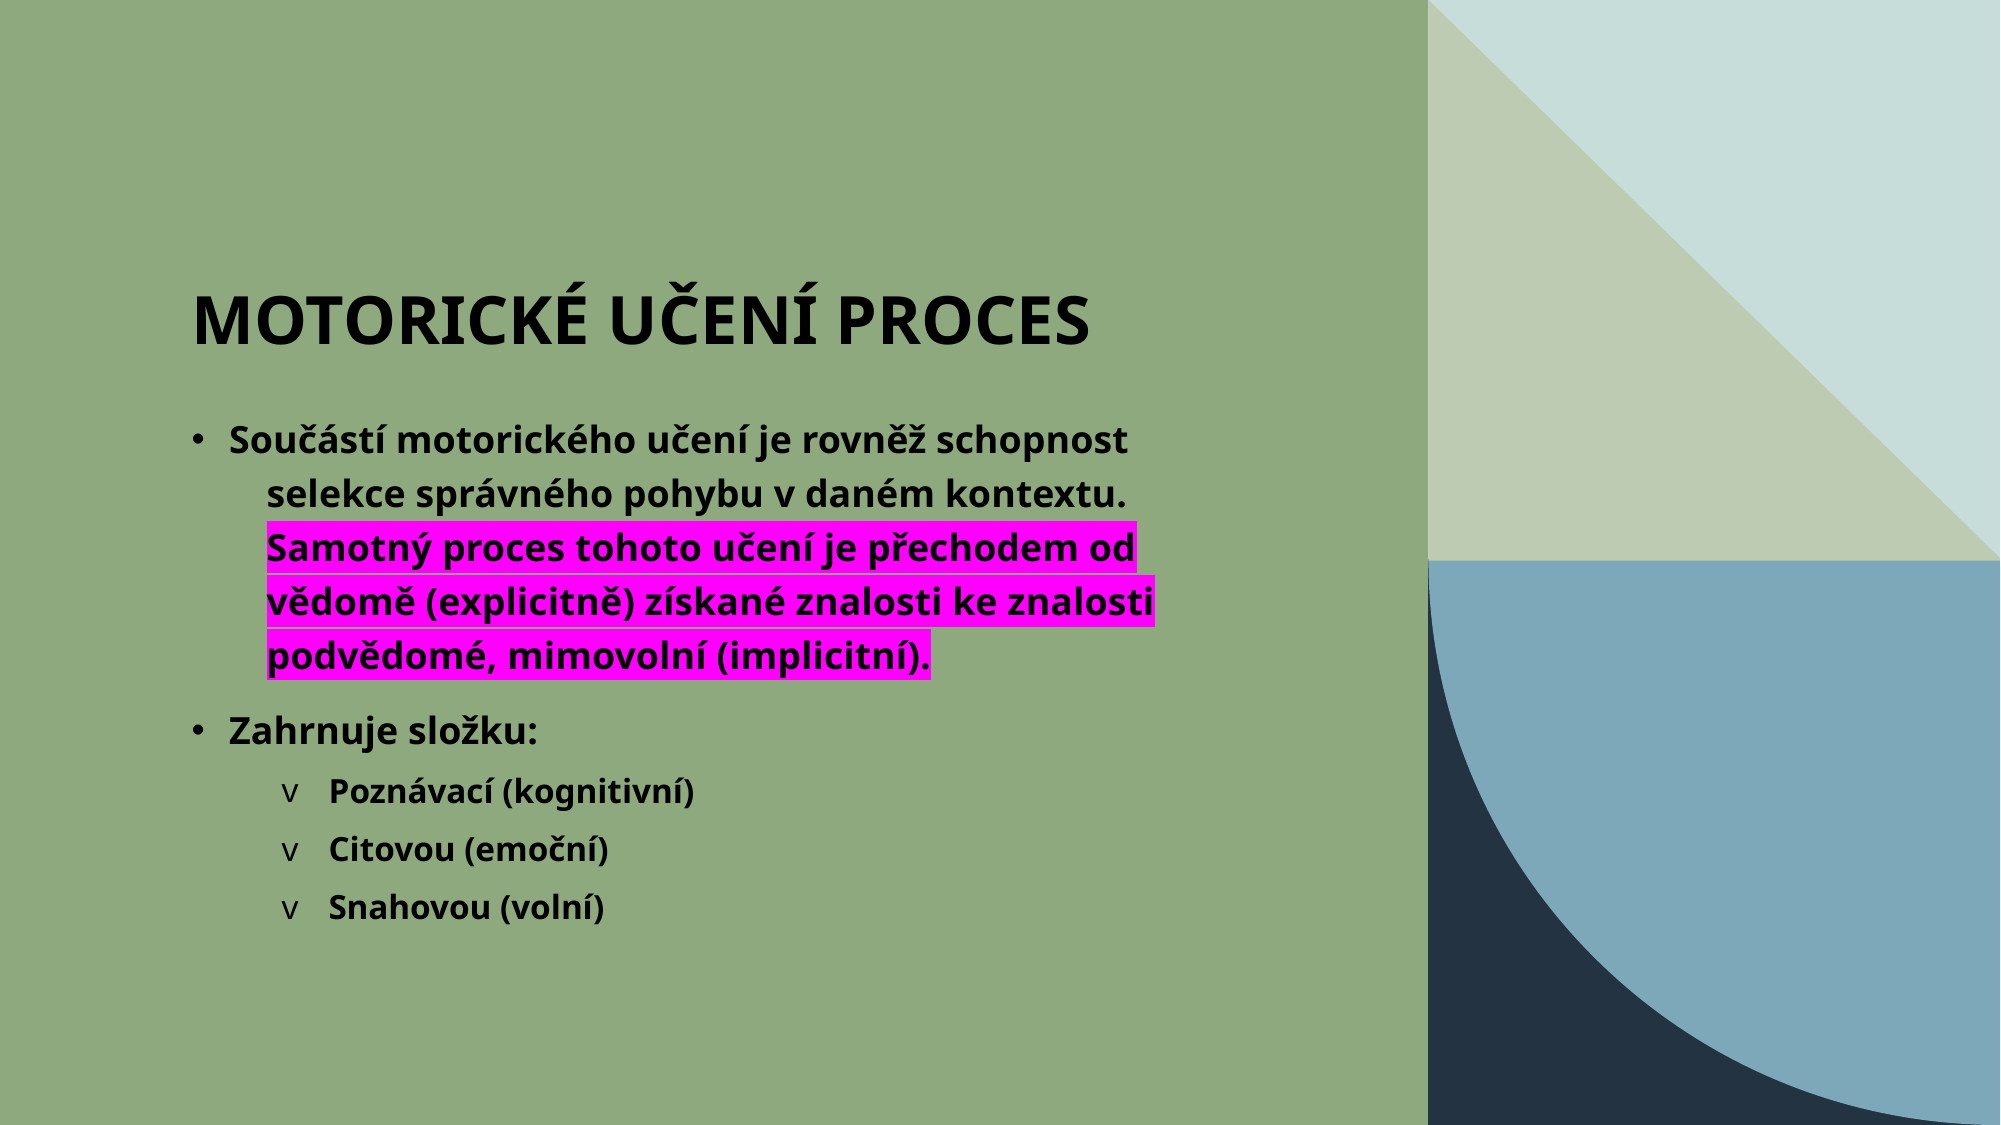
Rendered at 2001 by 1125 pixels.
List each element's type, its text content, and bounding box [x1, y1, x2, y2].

title MOTORICKÉ UČENÍ PROCES [176, 118, 1261, 366]
text_box [0, 0, 2000, 1125]
list Součástí motorického učení je rovněž schopnost selekce správného pohybu v daném kontextu. Samotný proces tohoto učení je přechodem od vědomě (explicitně) získané znalosti ke znalosti podvědomé, mimovolní (implicitní). Zahrnuje složku: Poznávací (kognitivní) Citovou (emoční) Snahovou (volní) [176, 399, 1261, 975]
